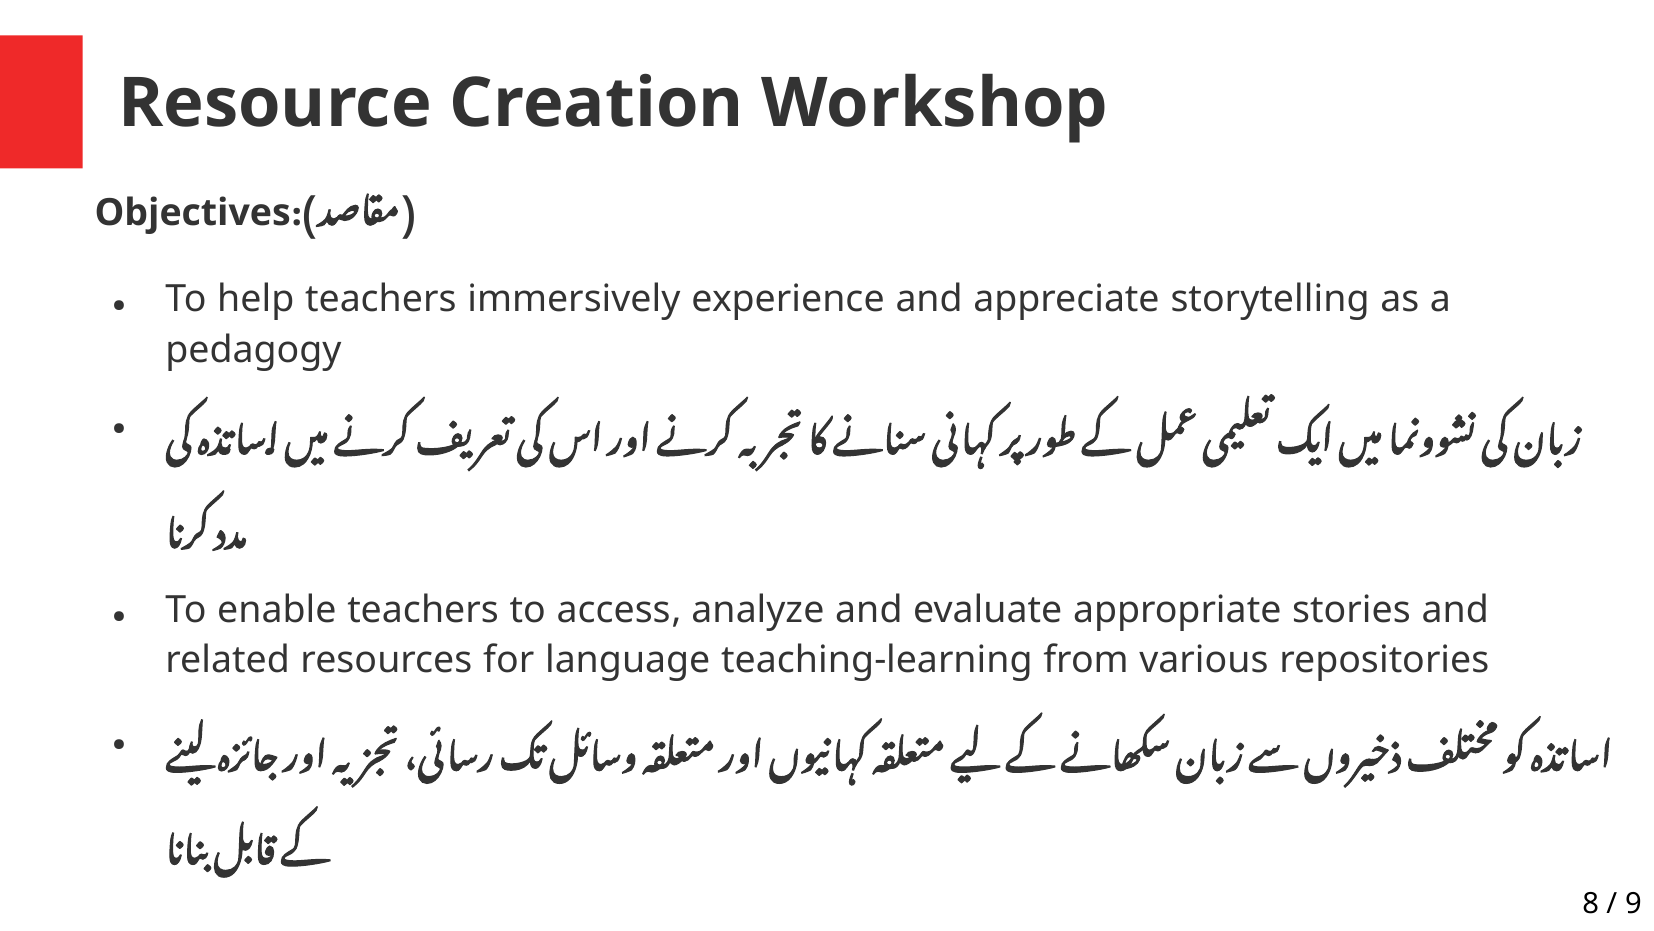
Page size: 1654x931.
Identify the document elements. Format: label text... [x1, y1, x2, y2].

list Objectives:(مقاصد) To help teachers immersively experience and appreciate storytelling as a pedagogy زبان کی نشوونما میں ایک تعلیمی عمل کے طور پر کہانی سنانے کا تجربہ کرنے اور اس کی تعریف کرنے میں اساتذہ کی مدد کرنا To enable teachers to access, analyze and evaluate appropriate stories and related resources for language teaching-learning from various repositories اساتذہ کو مختلف ذخیروں سے زبان سکھانے کے لیے متعلقہ کہانیوں اور متعلقہ وسائل تک رسائی، تجزیہ اور جائزہ لینے کے قابل بنانا [94, 153, 1619, 826]
title Resource Creation Workshop [118, 0, 1654, 213]
